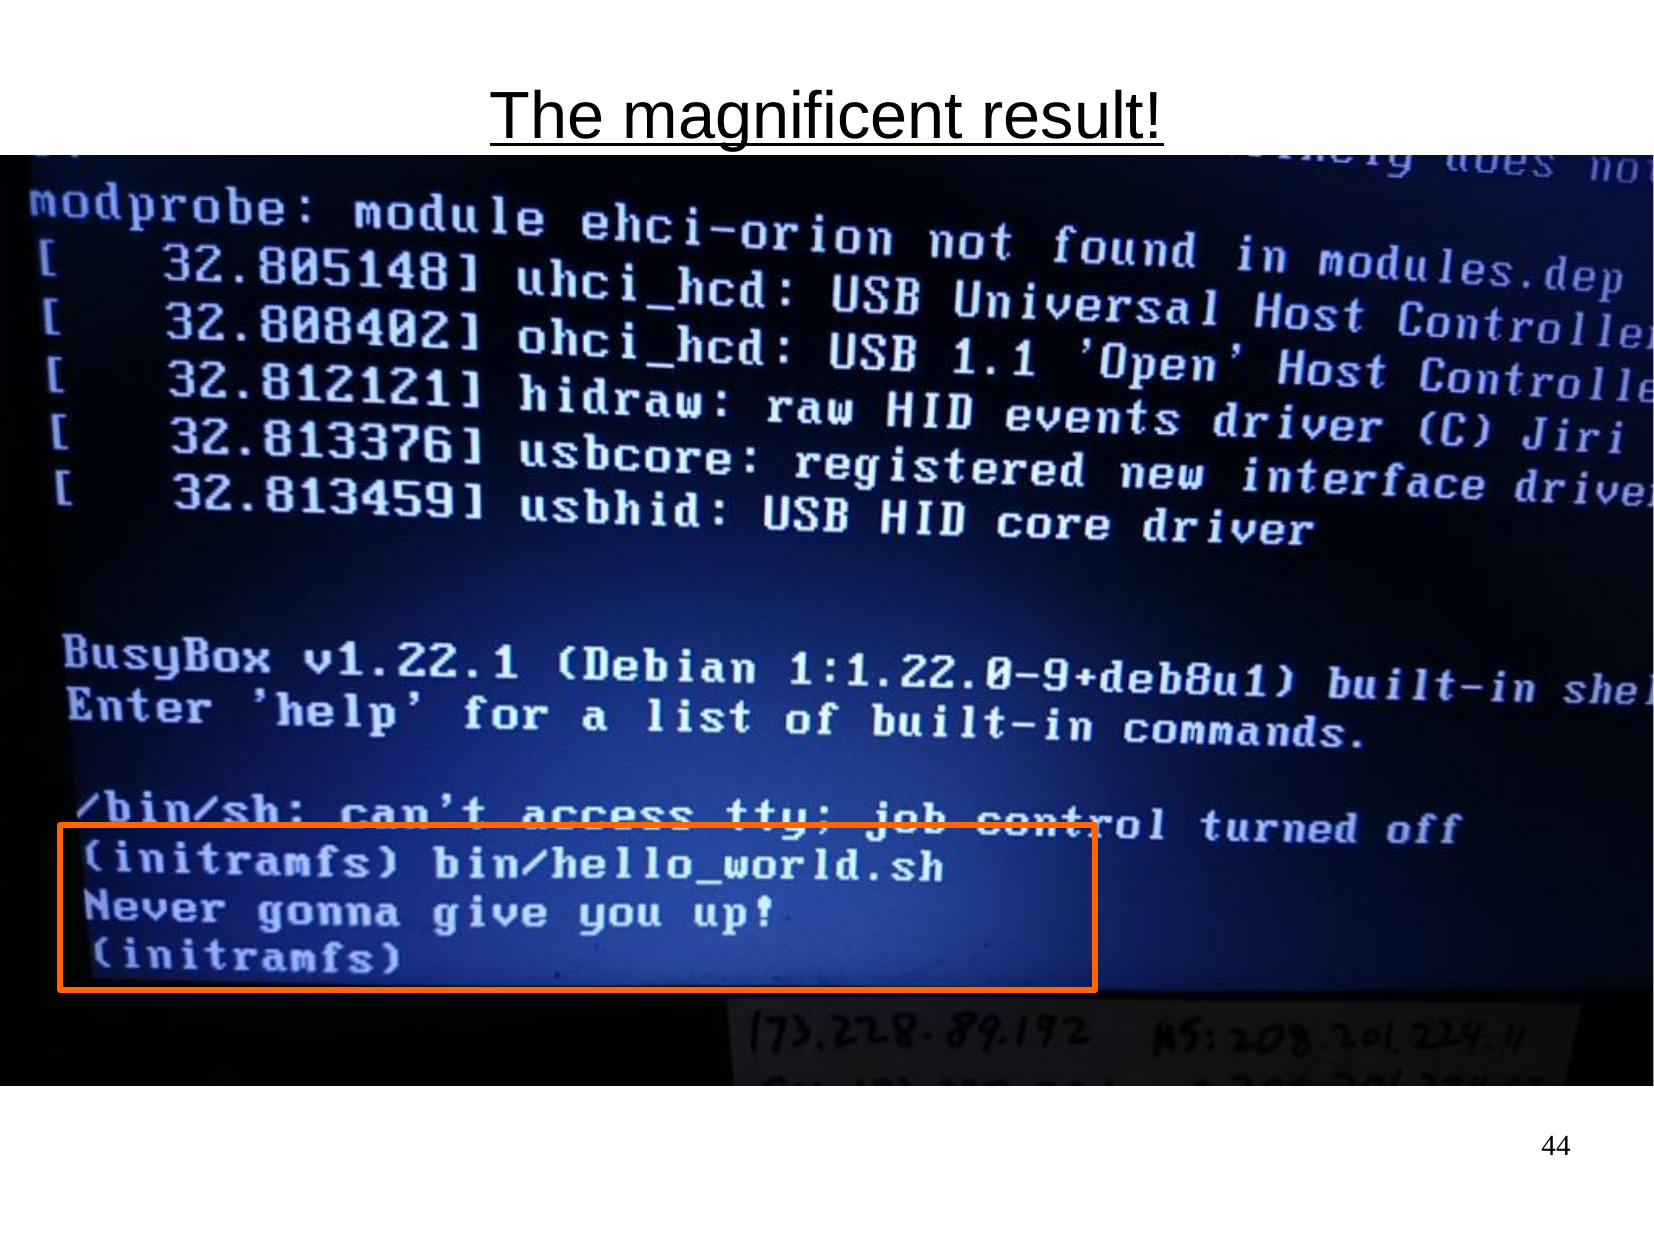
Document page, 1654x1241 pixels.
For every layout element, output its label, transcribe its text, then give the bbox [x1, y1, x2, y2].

picture [0, 155, 1654, 1086]
title The magnificent result! [82, 49, 1571, 155]
